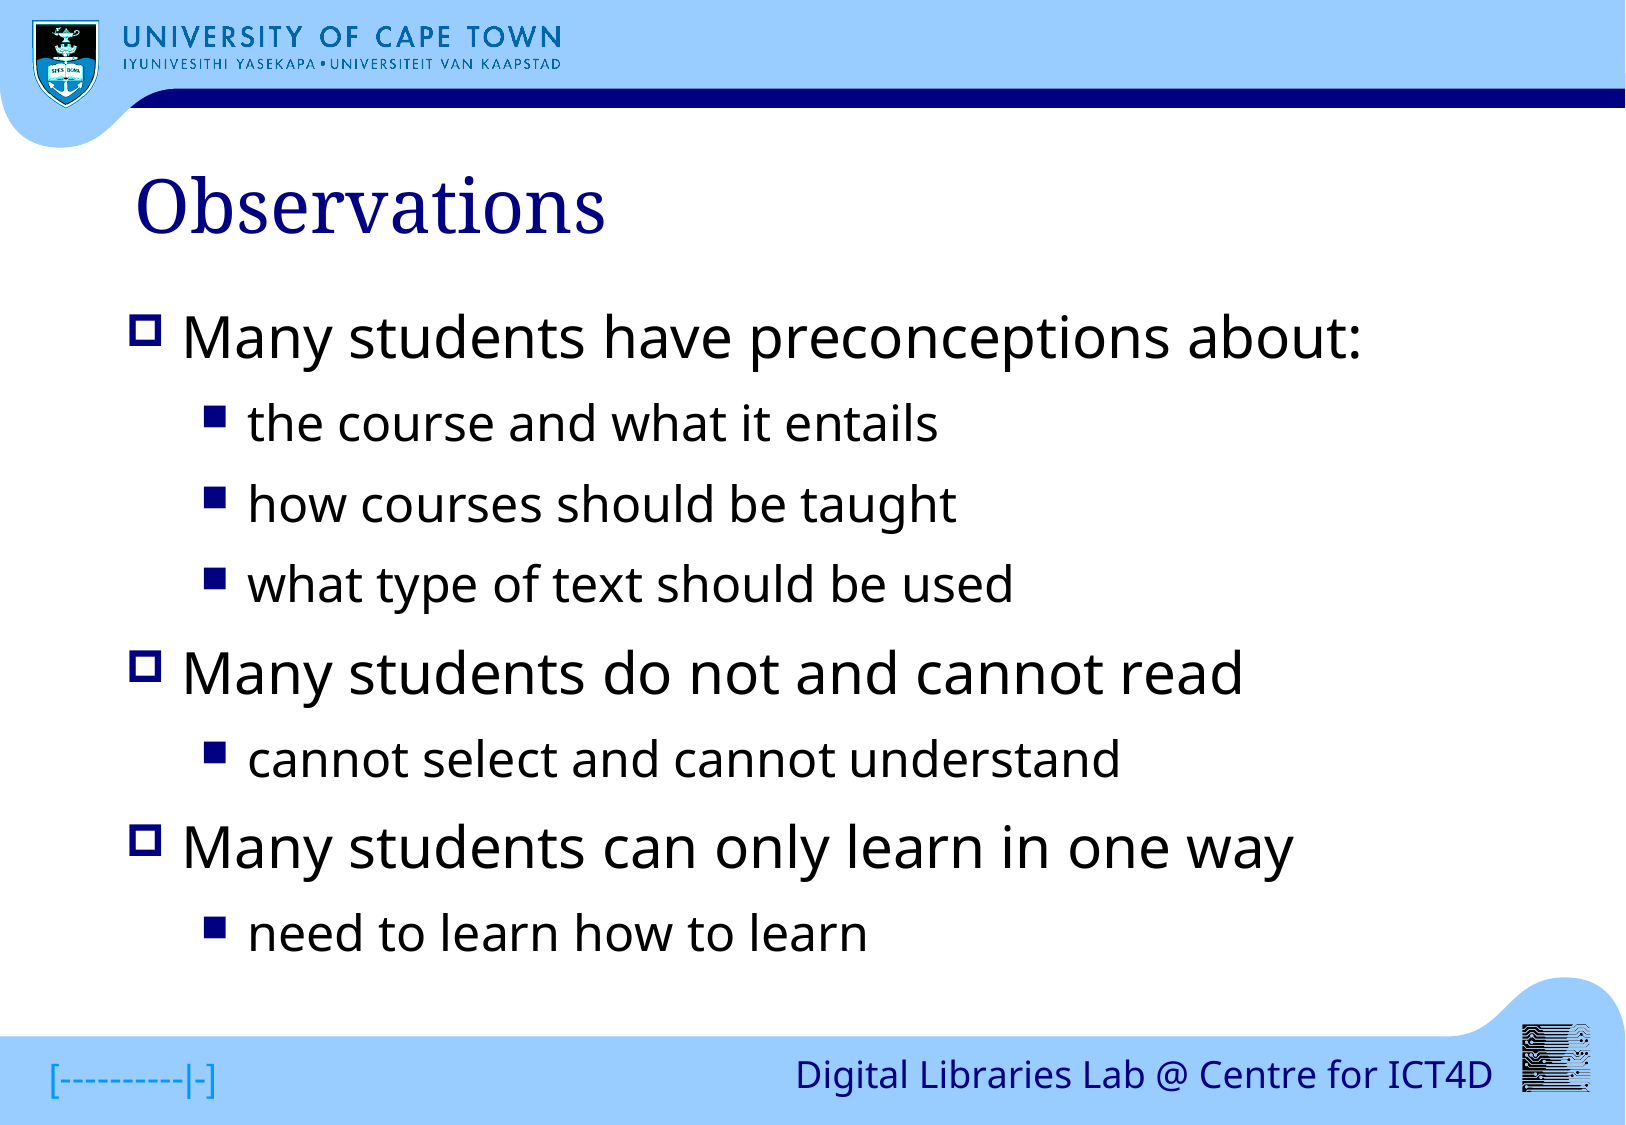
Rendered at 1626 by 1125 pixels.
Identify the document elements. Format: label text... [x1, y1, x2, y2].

picture [1522, 1024, 1591, 1092]
picture [32, 20, 100, 109]
picture [120, 23, 563, 71]
title Observations [134, 140, 1571, 268]
list Many students have preconceptions about: the course and what it entails how courses should be taught what type of text should be used Many students do not and cannot read cannot select and cannot understand Many students can only learn in one way need to learn how to learn [125, 296, 1570, 949]
text_box [----------|-] [34, 1046, 663, 1112]
